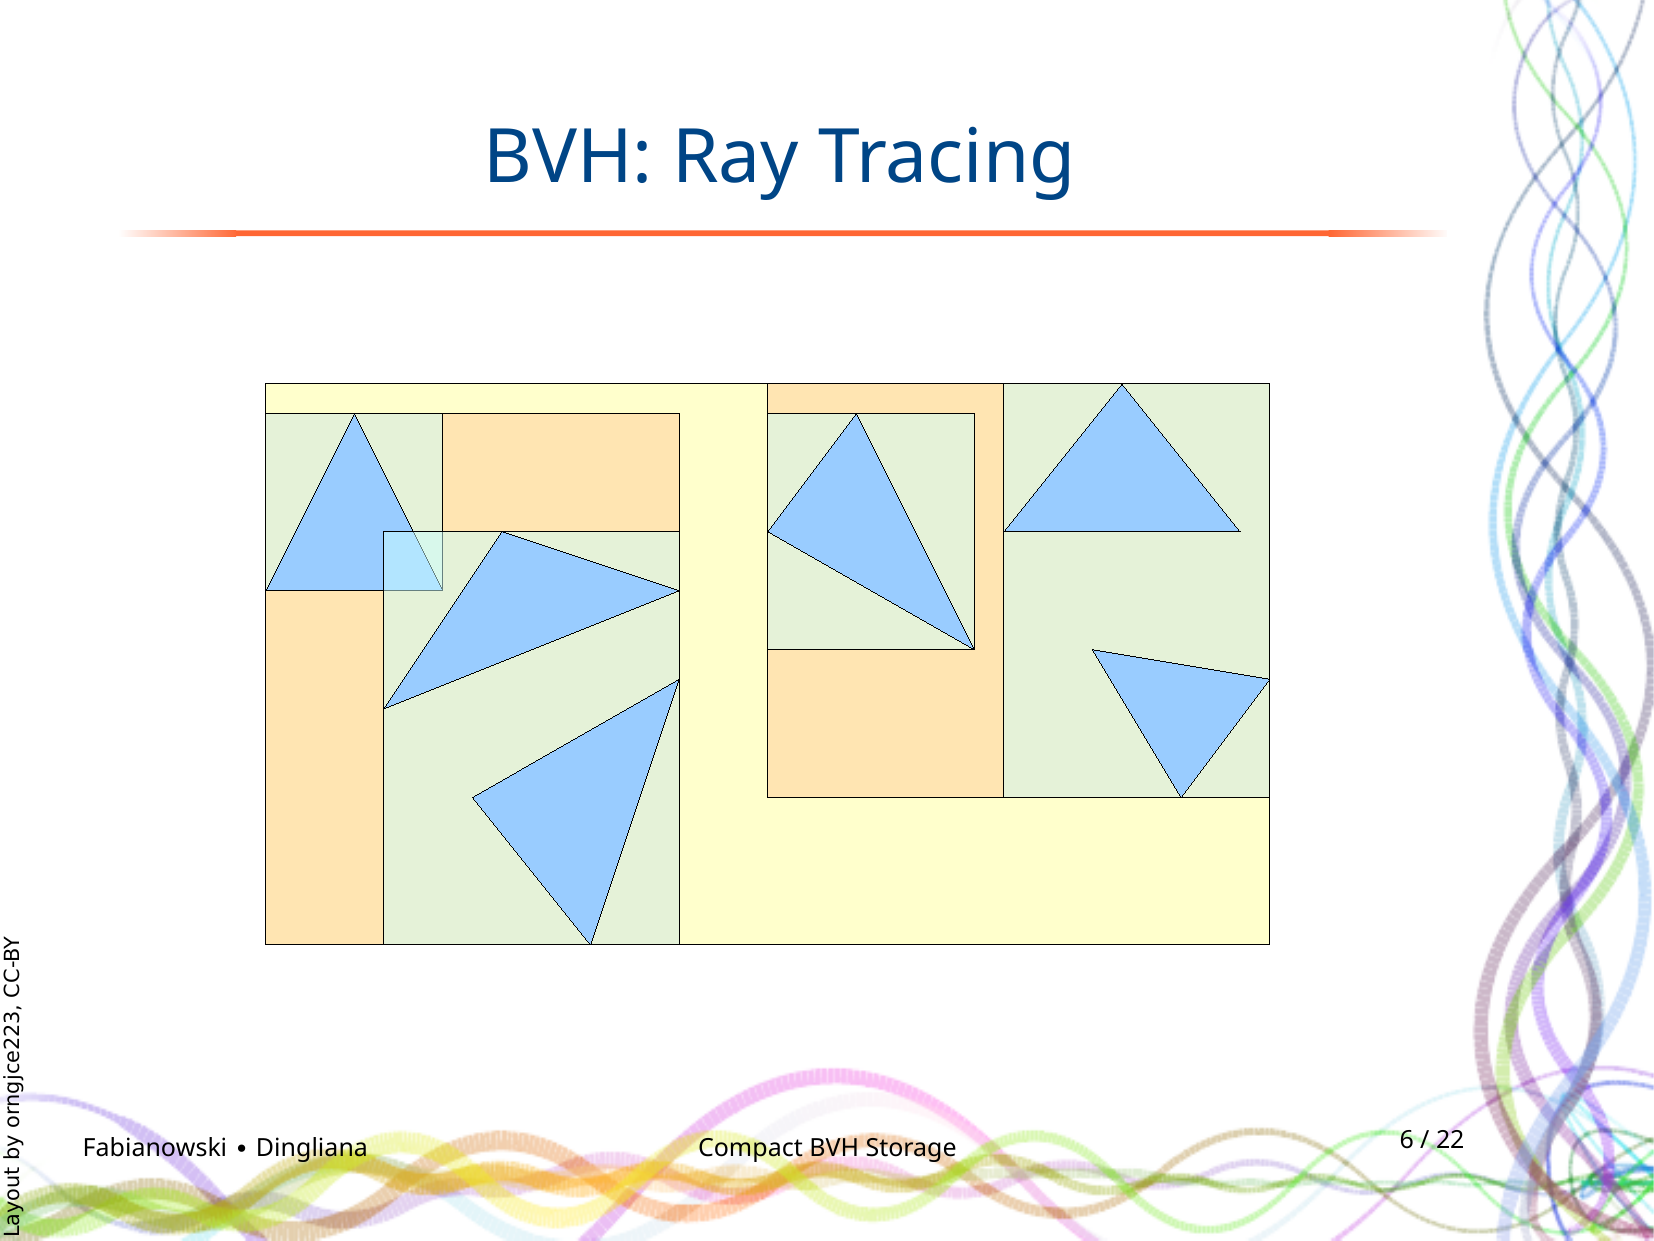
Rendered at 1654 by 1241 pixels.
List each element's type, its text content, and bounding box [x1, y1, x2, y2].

text_box 6 / 22 [1346, 1122, 1477, 1153]
title BVH: Ray Tracing [82, 56, 1477, 250]
picture [0, 0, 1654, 1241]
text_box [265, 383, 1270, 945]
